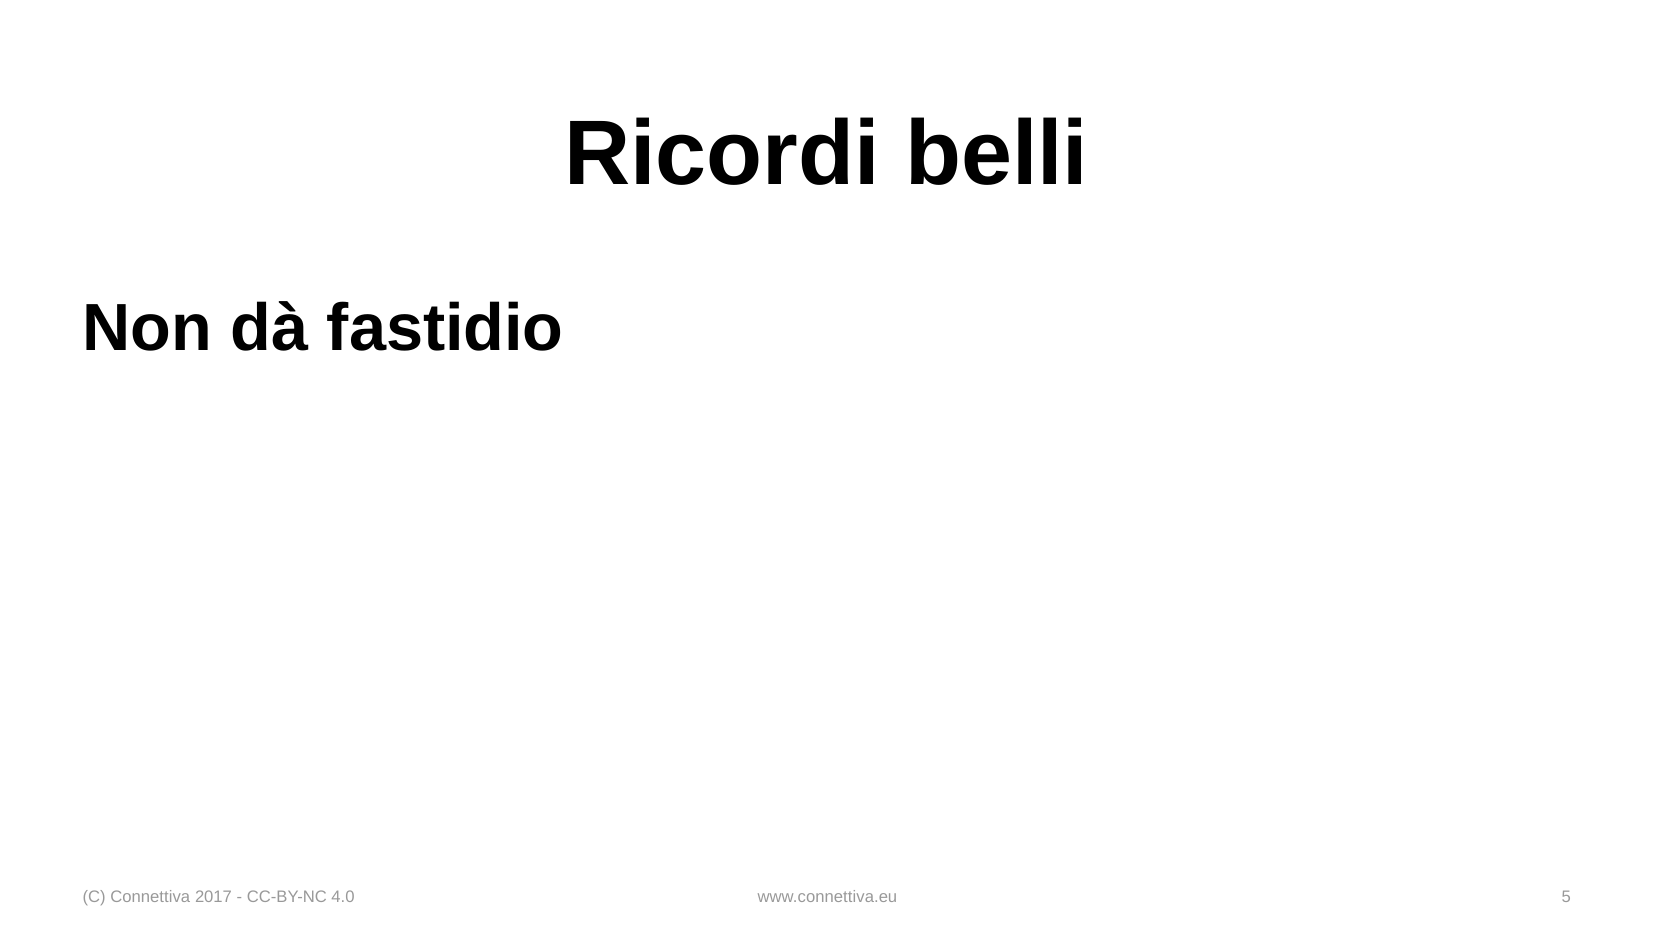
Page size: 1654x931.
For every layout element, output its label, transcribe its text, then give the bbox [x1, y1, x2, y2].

title Ricordi belli [82, 49, 1571, 257]
list Non dà fastidio [82, 290, 1571, 931]
